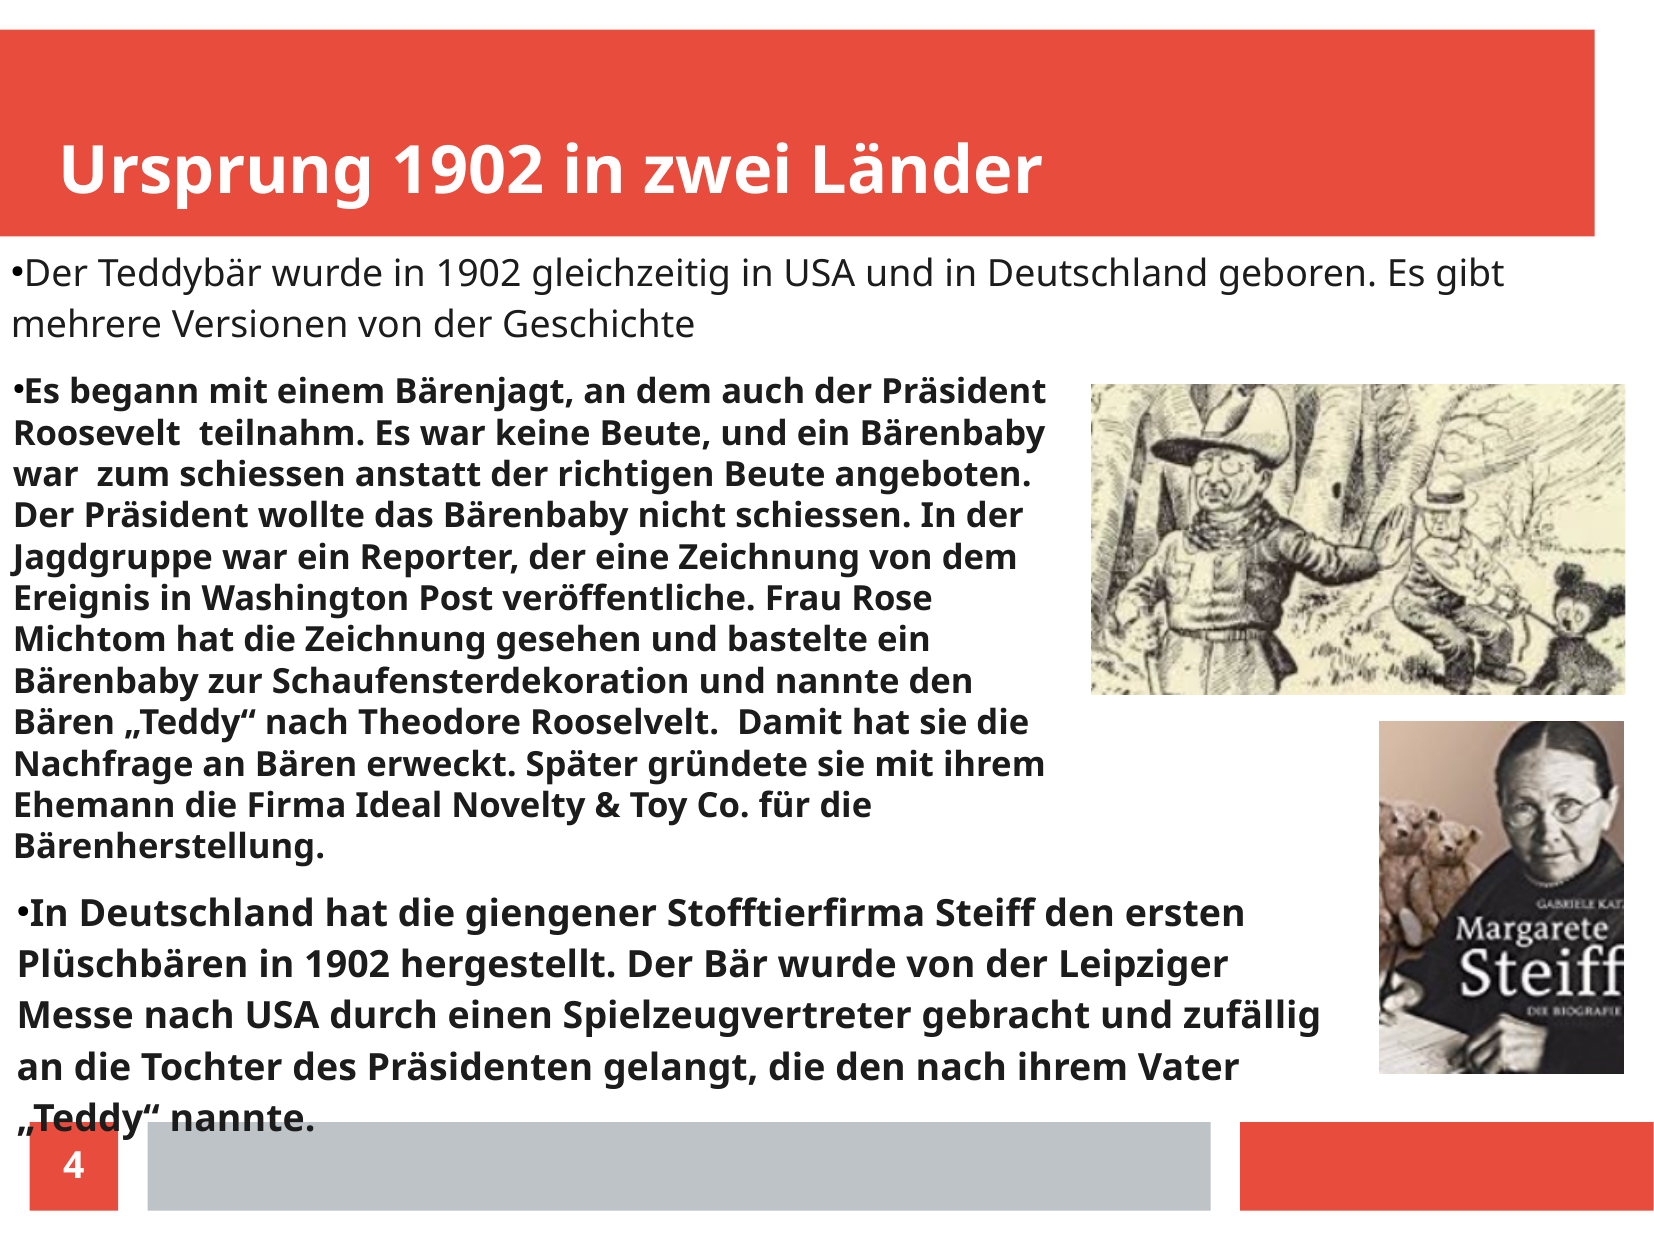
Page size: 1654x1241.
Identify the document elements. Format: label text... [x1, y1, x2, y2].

text_box In Deutschland hat die giengener Stofftierfirma Steiff den ersten Plüschbären in 1902 hergestellt. Der Bär wurde von der Leipziger Messe nach USA durch einen Spielzeugvertreter gebracht und zufällig an die Tochter des Präsidenten gelangt, die den nach ihrem Vater „Teddy“ nannte. [1, 879, 1359, 1085]
text_box Der Teddybär wurde in 1902 gleichzeitig in USA und in Deutschland geboren. Es gibt mehrere Versionen von der Geschichte [0, 239, 1560, 349]
list Es begann mit einem Bärenjagt, an dem auch der Präsident Roosevelt teilnahm. Es war keine Beute, und ein Bärenbaby war zum schiessen anstatt der richtigen Beute angeboten. Der Präsident wollte das Bärenbaby nicht schiessen. In der Jagdgruppe war ein Reporter, der eine Zeichnung von dem Ereignis in Washington Post veröffentliche. Frau Rose Michtom hat die Zeichnung gesehen und bastelte ein Bärenbaby zur Schaufensterdekoration und nannte den Bären „Teddy“ nach Theodore Rooselvelt. Damit hat sie die Nachfrage an Bären erweckt. Später gründete sie mit ihrem Ehemann die Firma Ideal Novelty & Toy Co. für die Bärenherstellung. [12, 369, 1069, 866]
text_box [81, 1122, 90, 1127]
title Ursprung 1902 in zwei Länder [59, 59, 1595, 207]
text_box [105, 1122, 114, 1127]
picture [1091, 385, 1637, 695]
text_box [29, 1122, 119, 1211]
picture [1379, 721, 1624, 1074]
